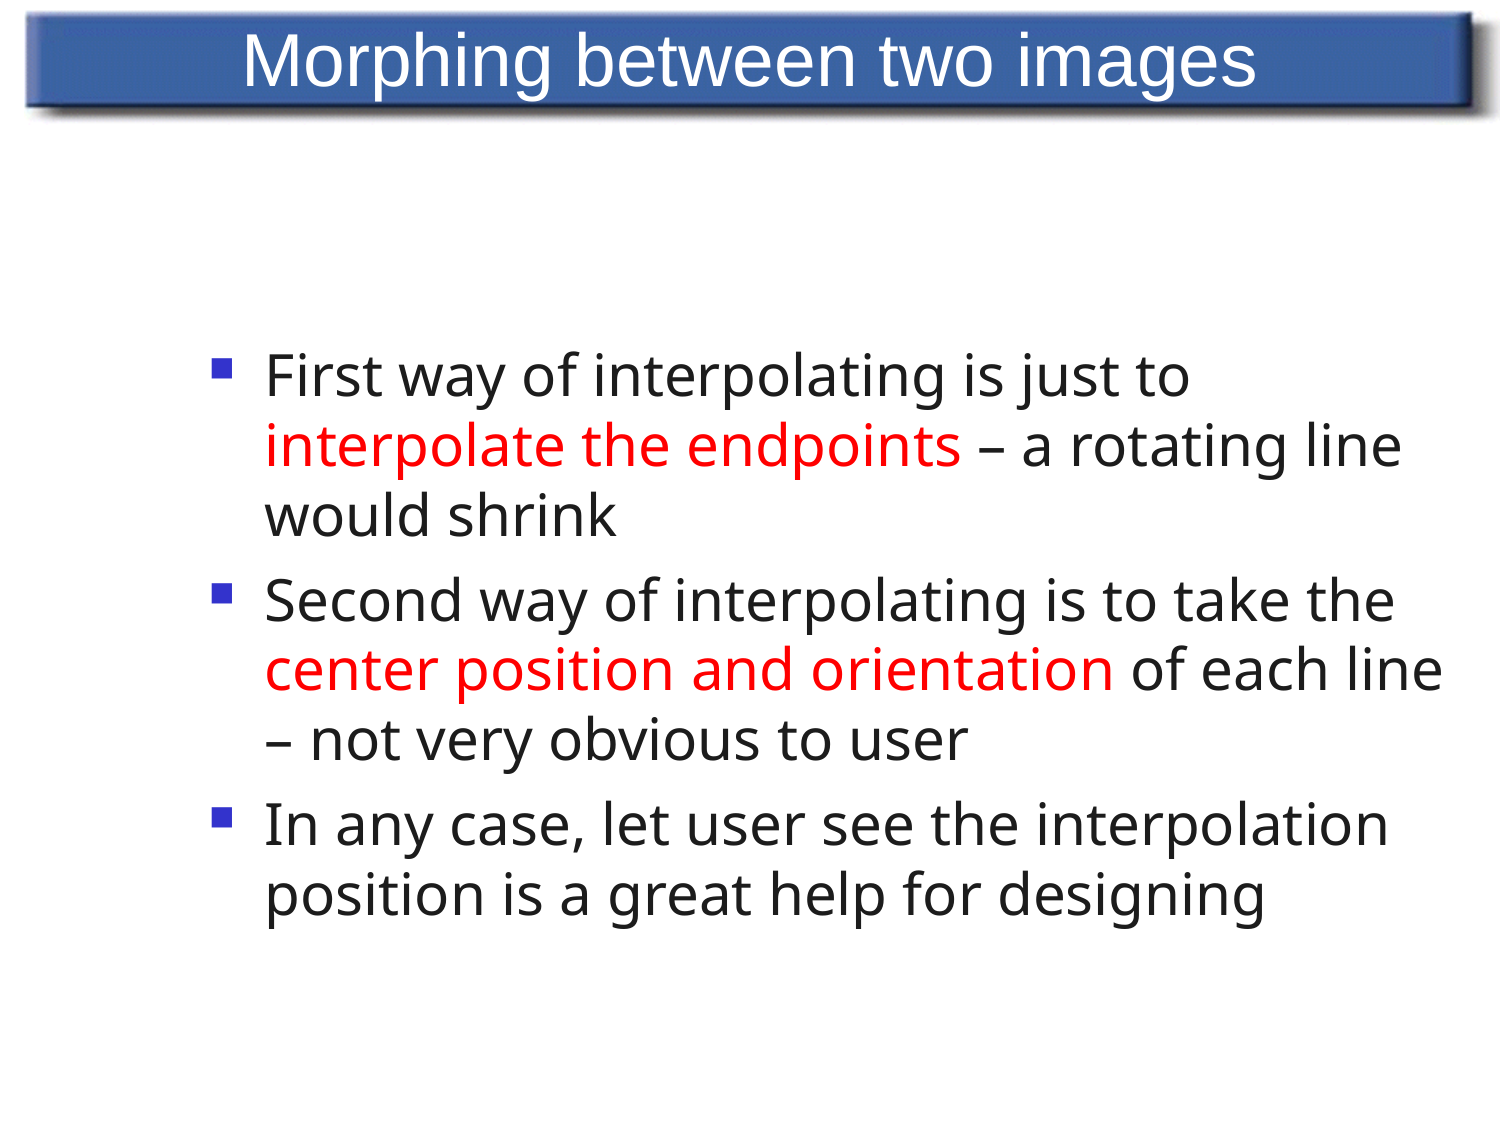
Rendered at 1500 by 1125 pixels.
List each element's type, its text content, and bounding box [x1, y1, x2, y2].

list First way of interpolating is just to interpolate the endpoints – a rotating line would shrink Second way of interpolating is to take the center position and orientation of each line – not very obvious to user In any case, let user see the interpolation position is a great help for designing [193, 331, 1469, 1007]
picture [24, 9, 1500, 125]
title Morphing between two images [110, 3, 1389, 110]
